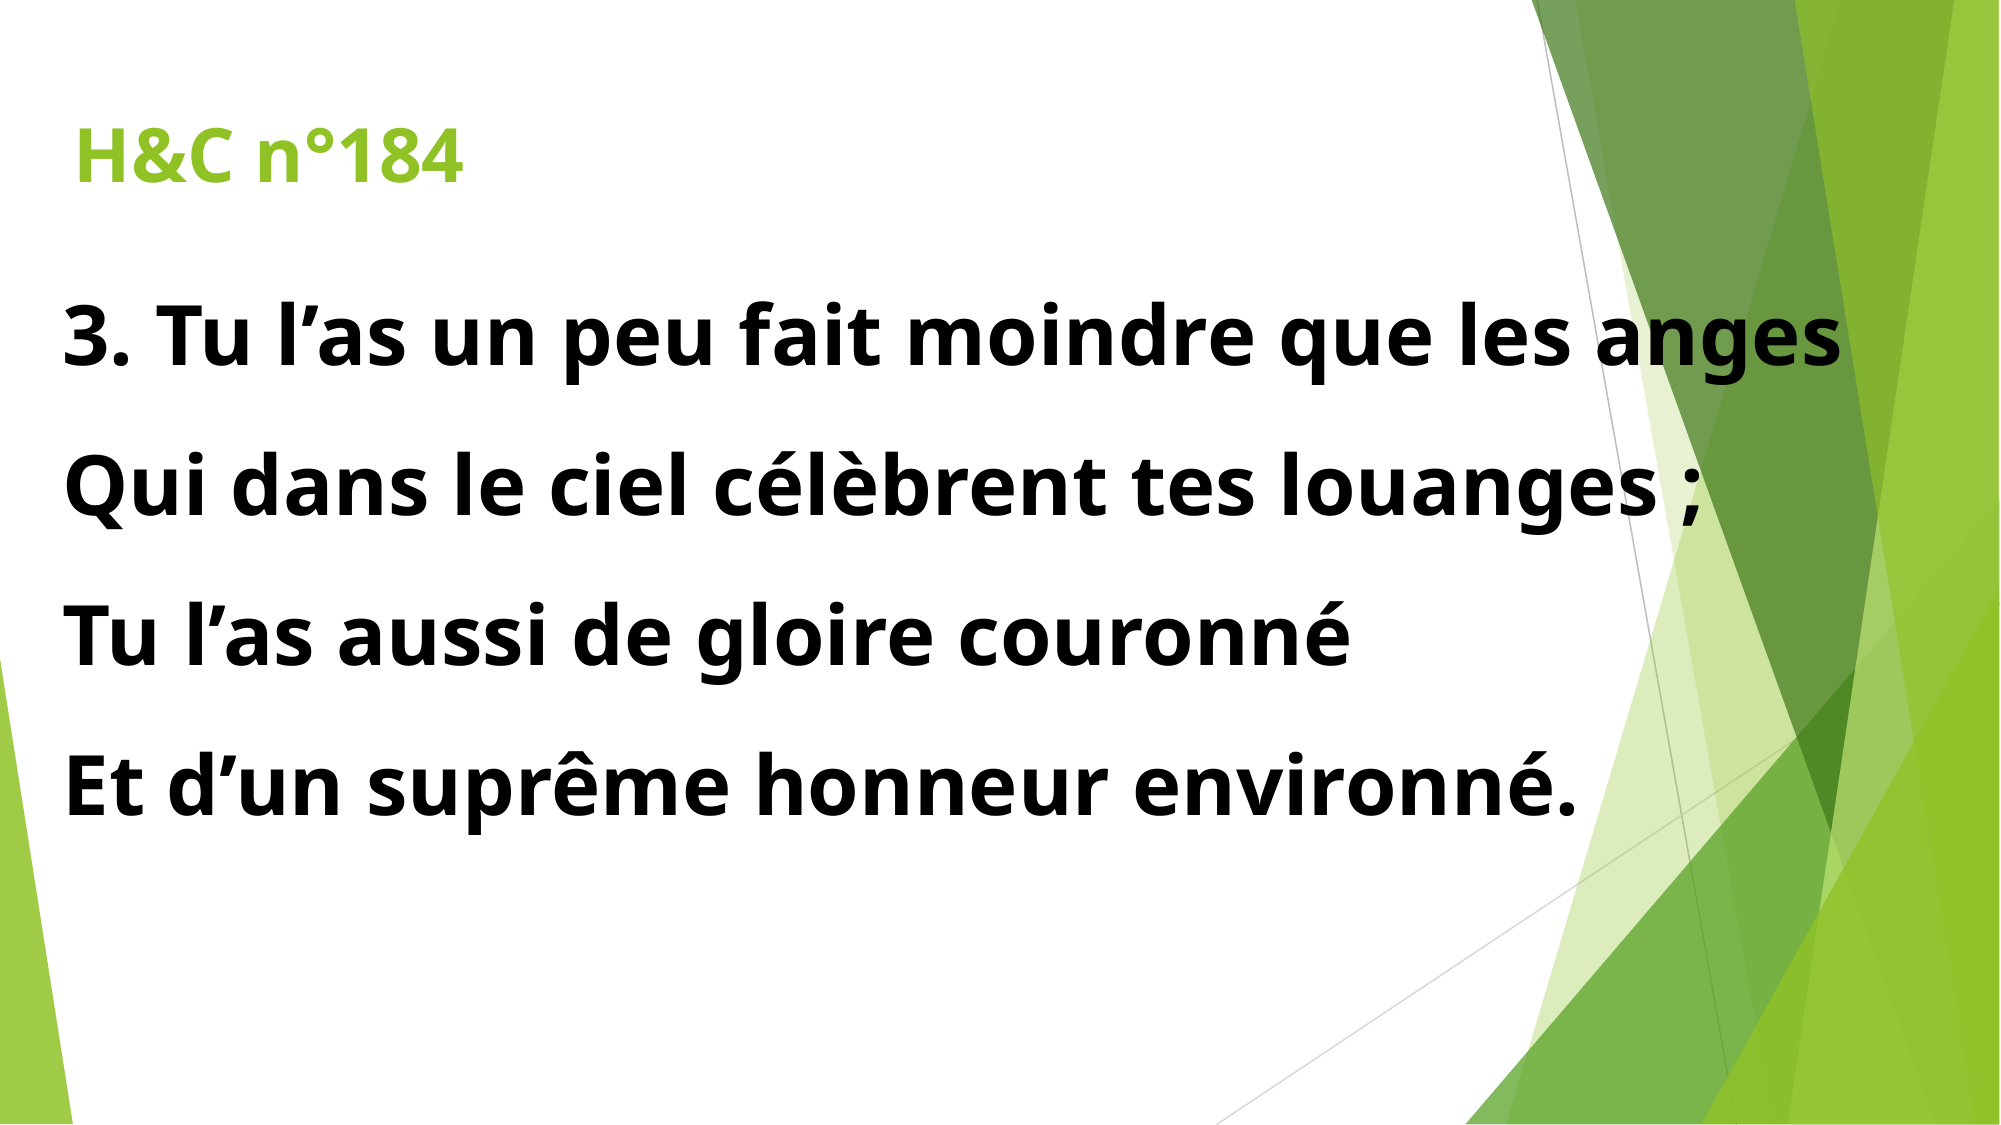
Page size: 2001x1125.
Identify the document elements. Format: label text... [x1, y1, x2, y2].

text_box H&C n°184 [59, 99, 1522, 224]
text_box 3. Tu l’as un peu fait moindre que les anges Qui dans le ciel célèbrent tes louanges ; Tu l’as aussi de gloire couronné Et d’un suprême honneur environné. [47, 224, 1949, 1063]
